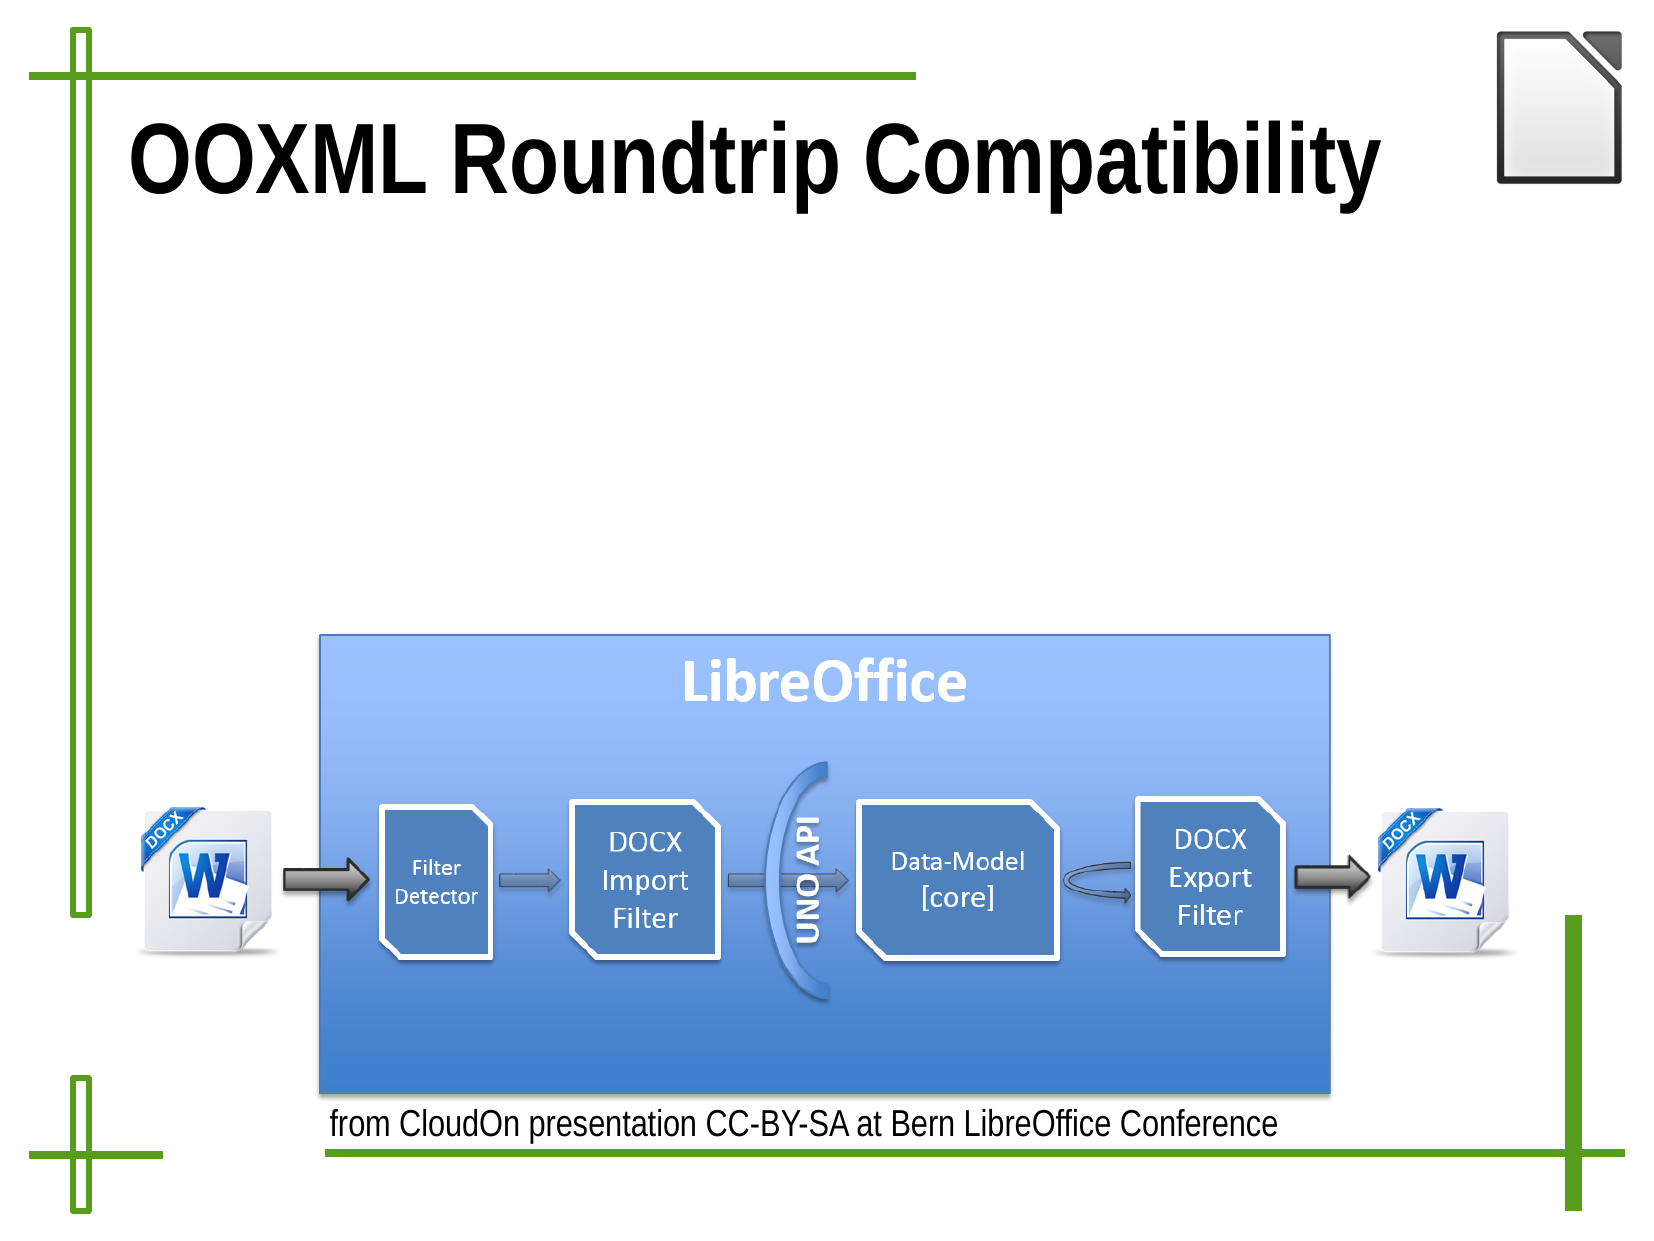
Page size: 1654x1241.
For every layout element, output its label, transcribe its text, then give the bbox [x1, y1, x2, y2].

text_box from CloudOn presentation CC-BY-SA at Bern LibreOffice Conference [314, 1093, 1294, 1152]
title OOXML Roundtrip Compatibility [122, 91, 1447, 219]
picture [131, 619, 1521, 1104]
picture [1494, 29, 1624, 186]
